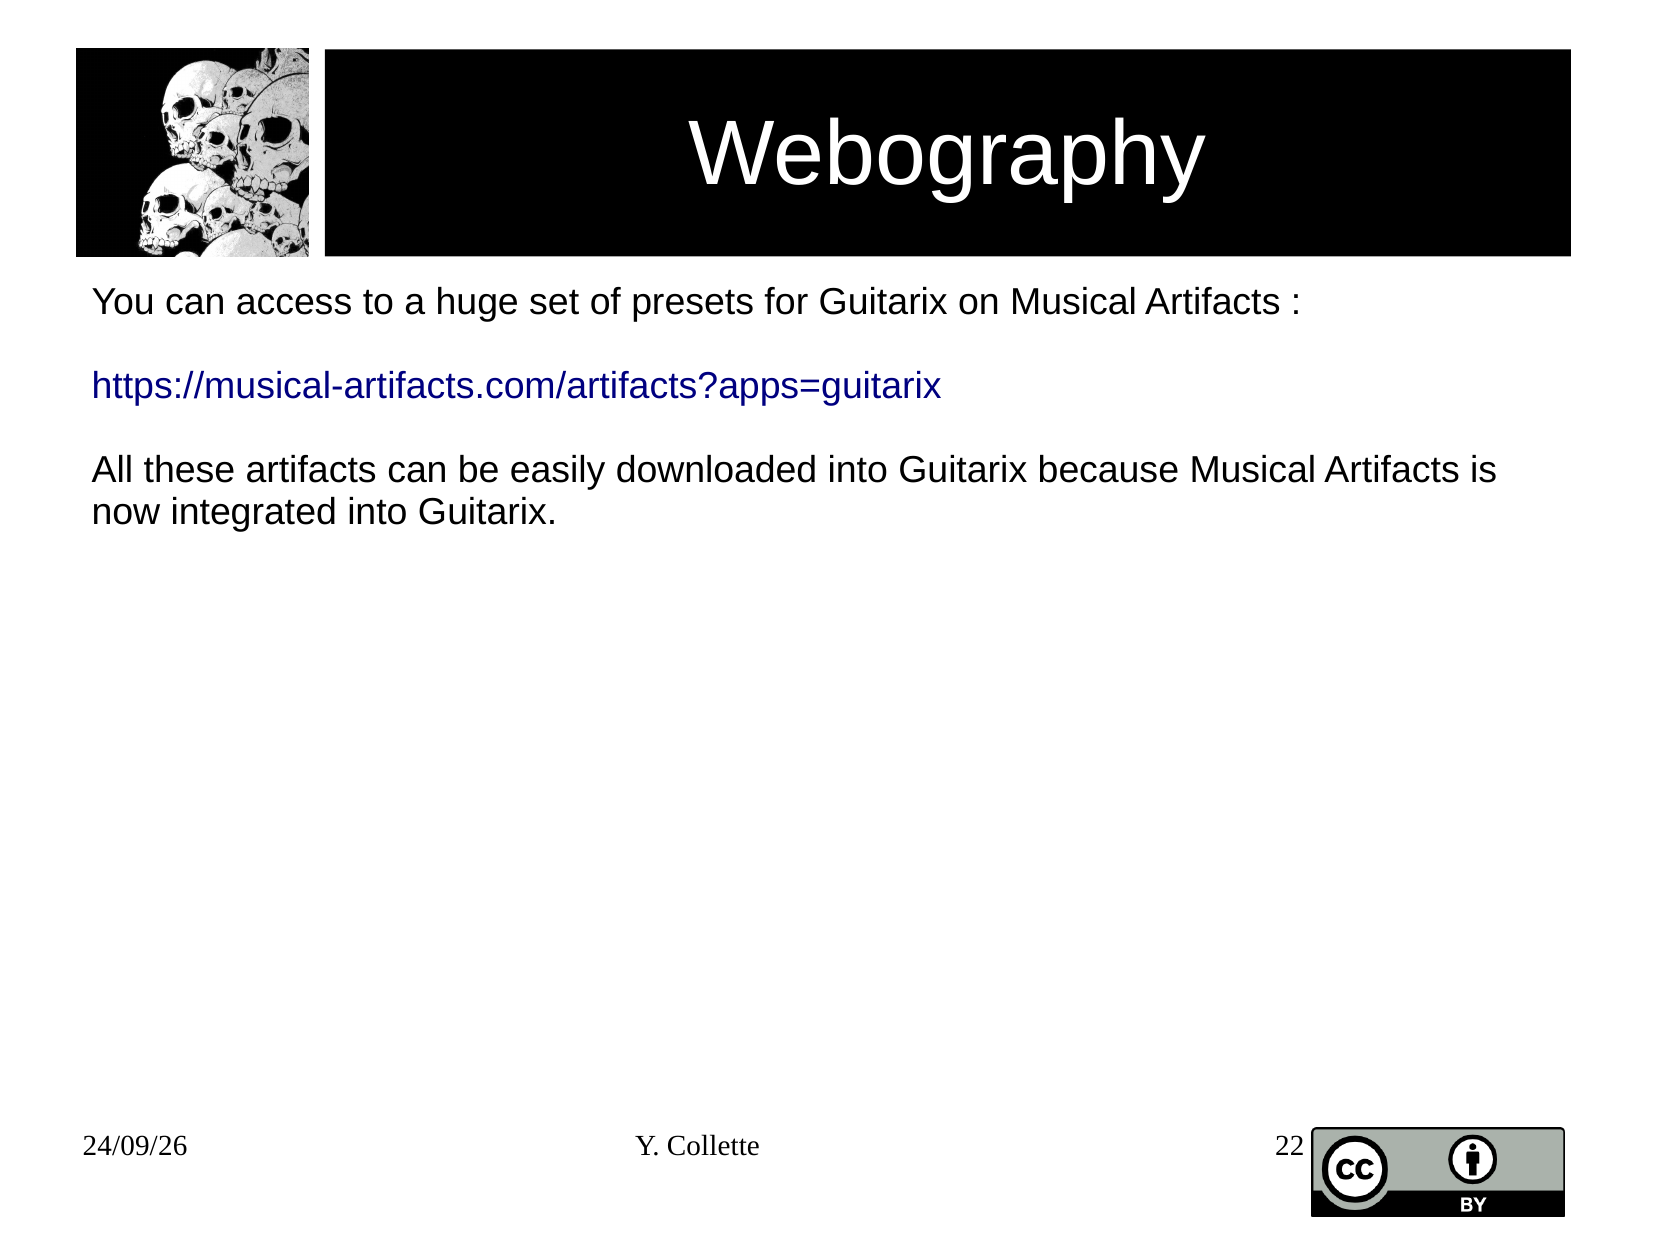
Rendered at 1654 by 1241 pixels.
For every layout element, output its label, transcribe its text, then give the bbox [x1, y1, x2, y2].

picture [76, 48, 309, 257]
text_box You can access to a huge set of presets for Guitarix on Musical Artifacts : https://musical-artifacts.com/artifacts?apps=guitarix All these artifacts can be easily downloaded into Guitarix because Musical Artifacts is now integrated into Guitarix. [76, 272, 1561, 540]
title Webography [324, 49, 1571, 257]
picture [1311, 1127, 1565, 1217]
